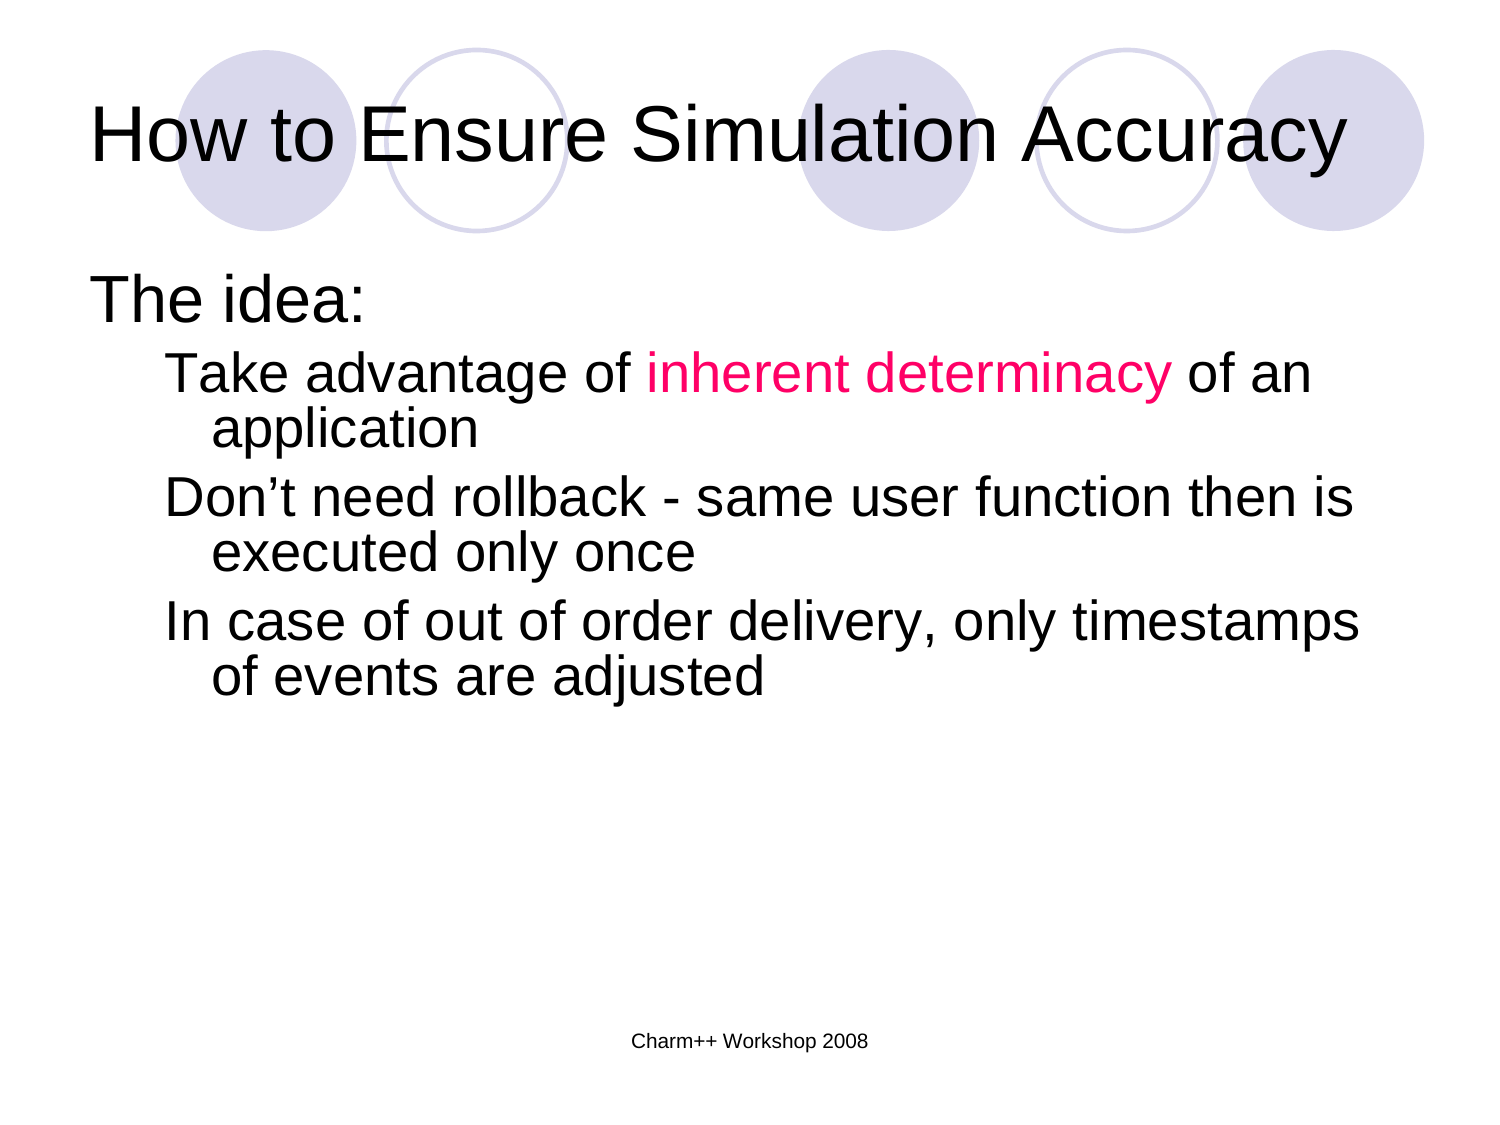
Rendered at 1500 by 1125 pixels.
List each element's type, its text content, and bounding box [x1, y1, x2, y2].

title How to Ensure Simulation Accuracy [75, 45, 1426, 233]
list The idea: Take advantage of inherent determinacy of an application Don’t need rollback - same user function then is executed only once In case of out of order delivery, only timestamps of events are adjusted [75, 262, 1426, 1006]
